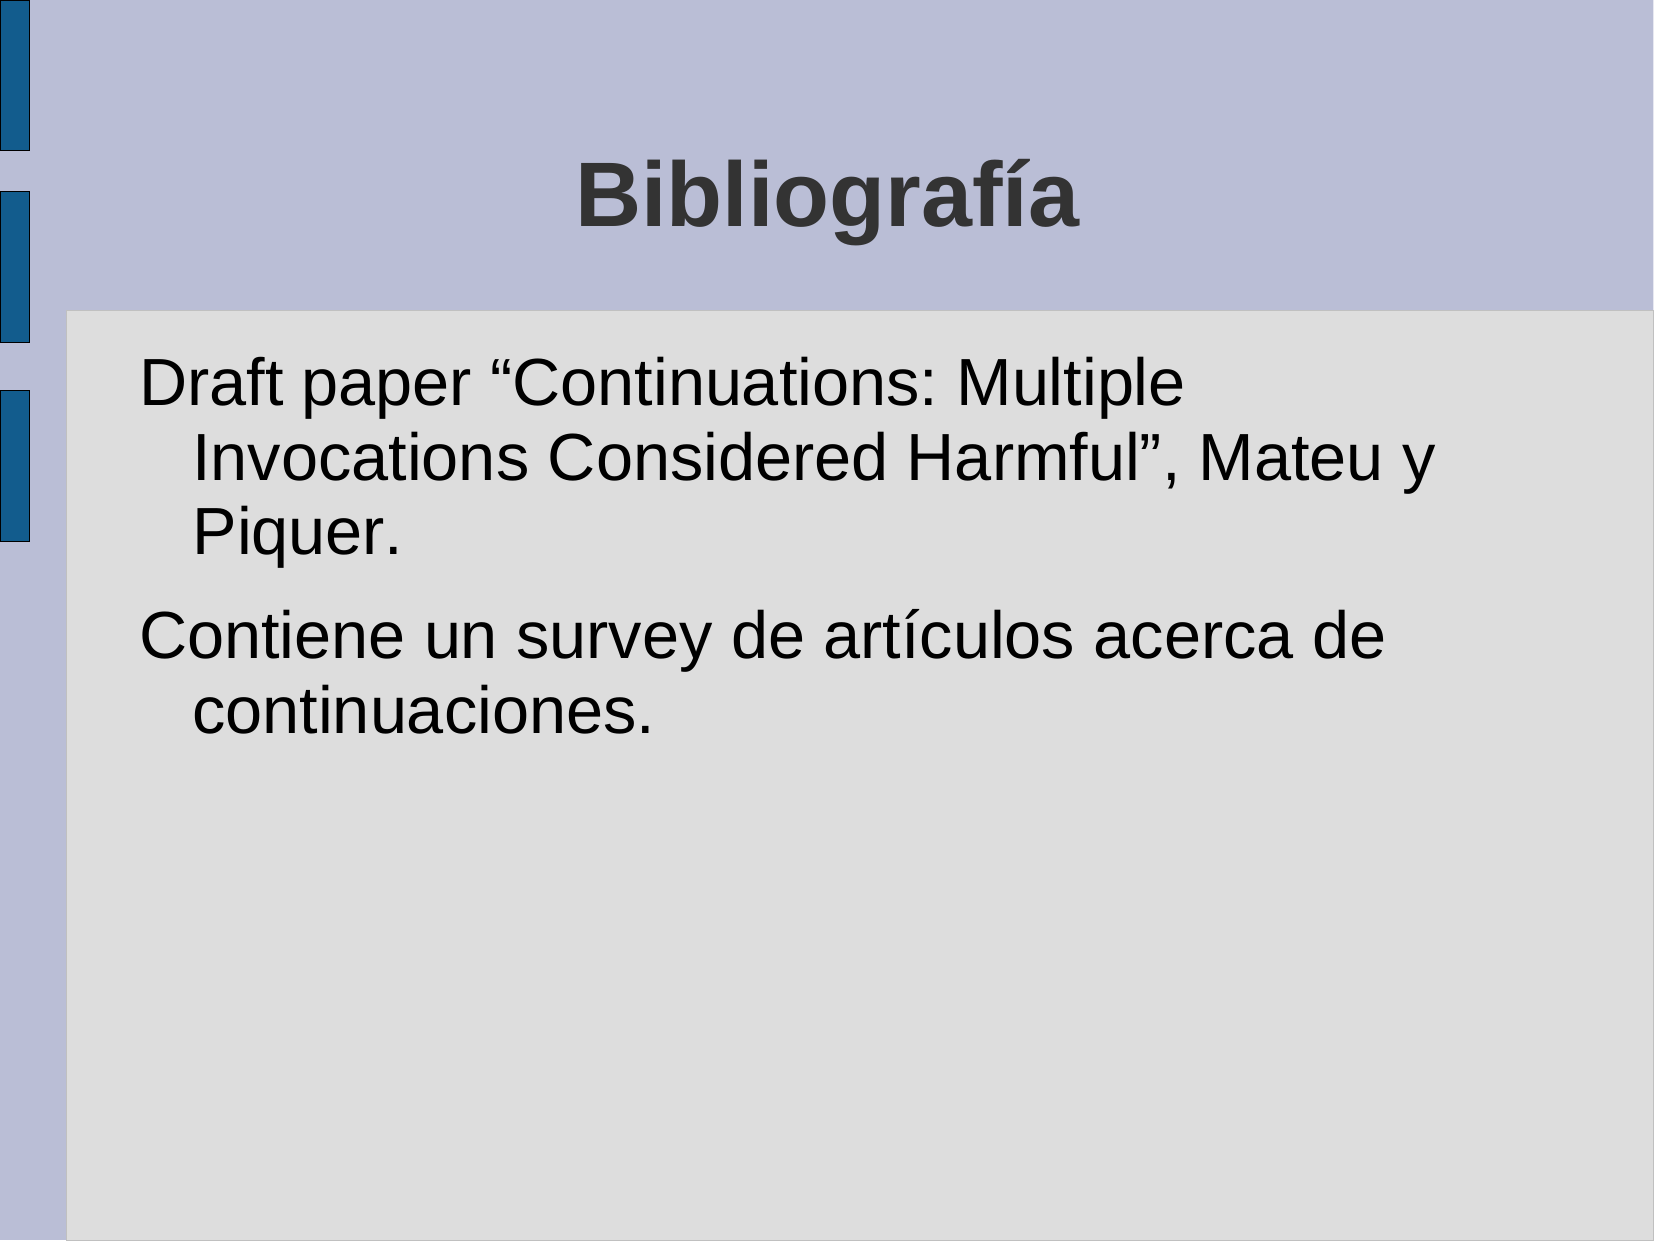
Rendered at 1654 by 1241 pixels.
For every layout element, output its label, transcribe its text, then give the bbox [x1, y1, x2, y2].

title Bibliografía [121, 98, 1534, 291]
list Draft paper “Continuations: Multiple Invocations Considered Harmful”, Mateu y Piquer. Contiene un survey de artículos acerca de continuaciones. [121, 344, 1534, 1112]
